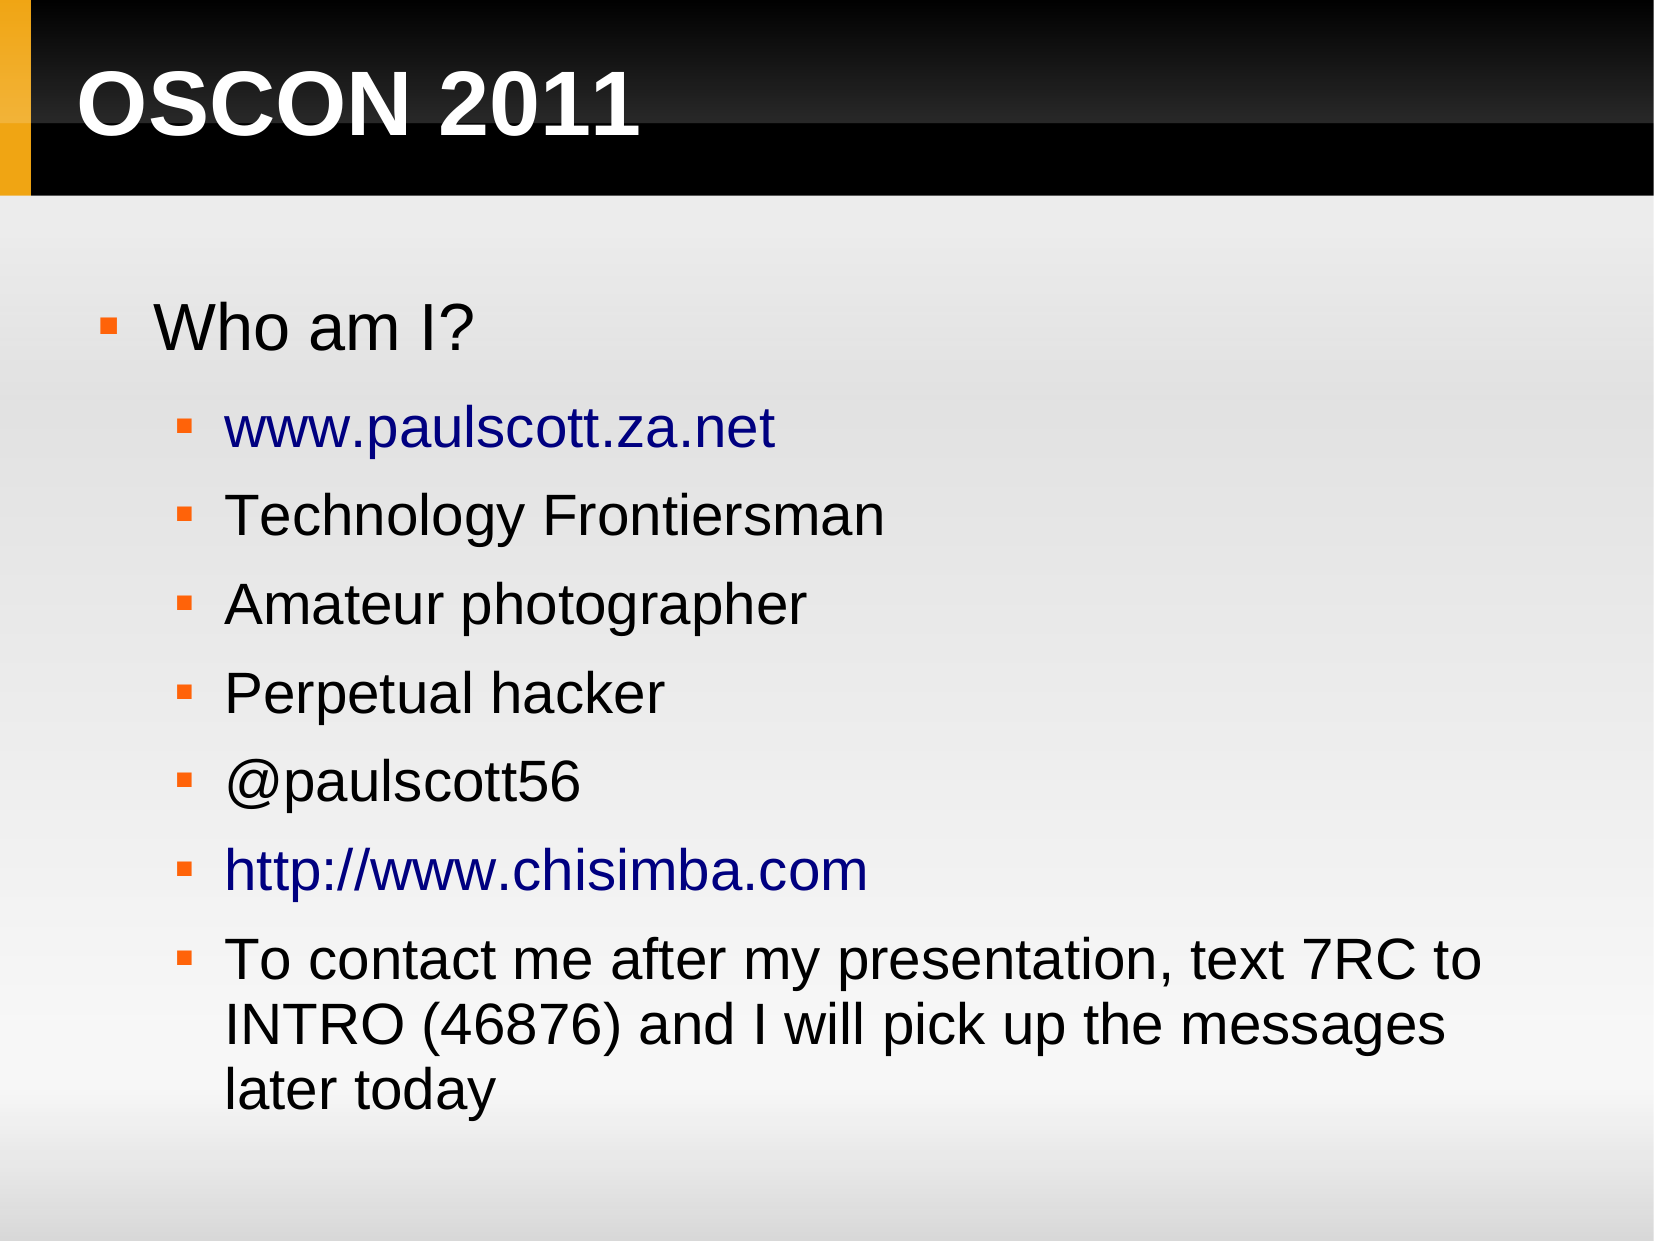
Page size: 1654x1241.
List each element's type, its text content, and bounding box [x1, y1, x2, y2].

title OSCON 2011 [76, 0, 1565, 208]
list Who am I? www.paulscott.za.net Technology Frontiersman Amateur photographer Perpetual hacker @paulscott56 http://www.chisimba.com To contact me after my presentation, text 7RC to INTRO (46876) and I will pick up the messages later today [82, 290, 1571, 1220]
picture [0, 0, 1654, 1241]
